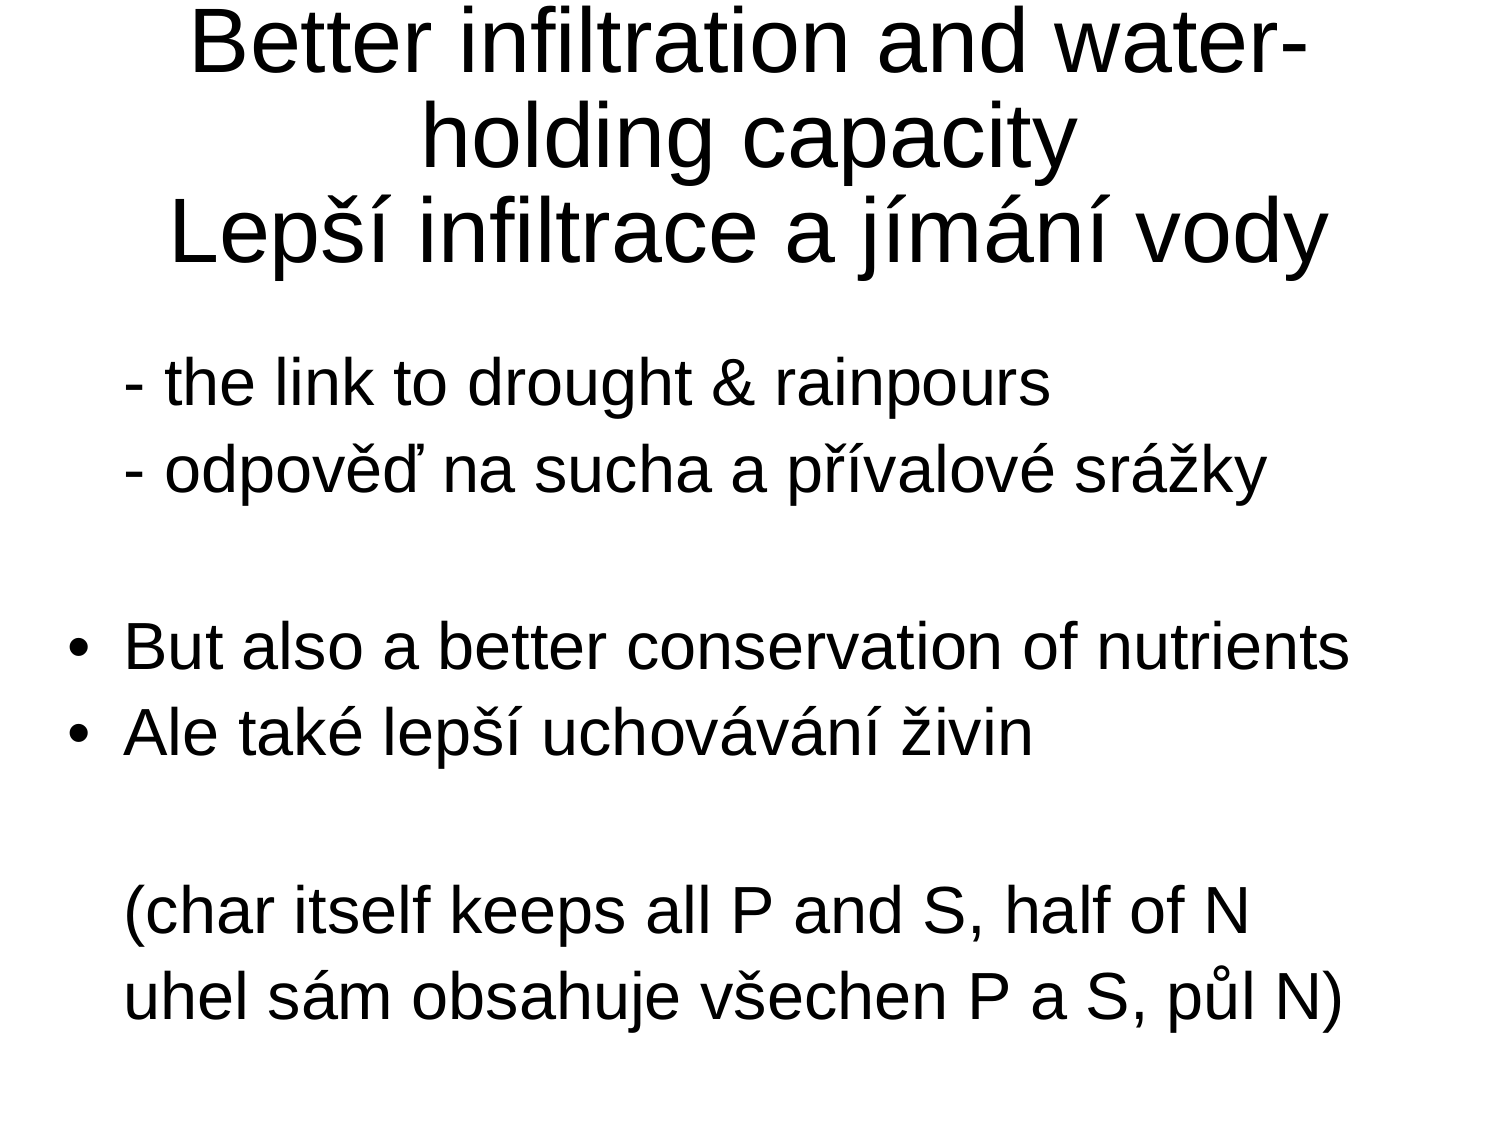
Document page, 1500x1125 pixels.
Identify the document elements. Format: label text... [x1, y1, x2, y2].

list - the link to drought & rainpours - odpověď na sucha a přívalové srážky But also a better conservation of nutrients Ale také lepší uchovávání živin (char itself keeps all P and S, half of N uhel sám obsahuje všechen P a S, půl N) [67, 350, 1418, 1093]
title Better infiltration and water-holding capacity Lepší infiltrace a jímání vody [75, 0, 1425, 286]
